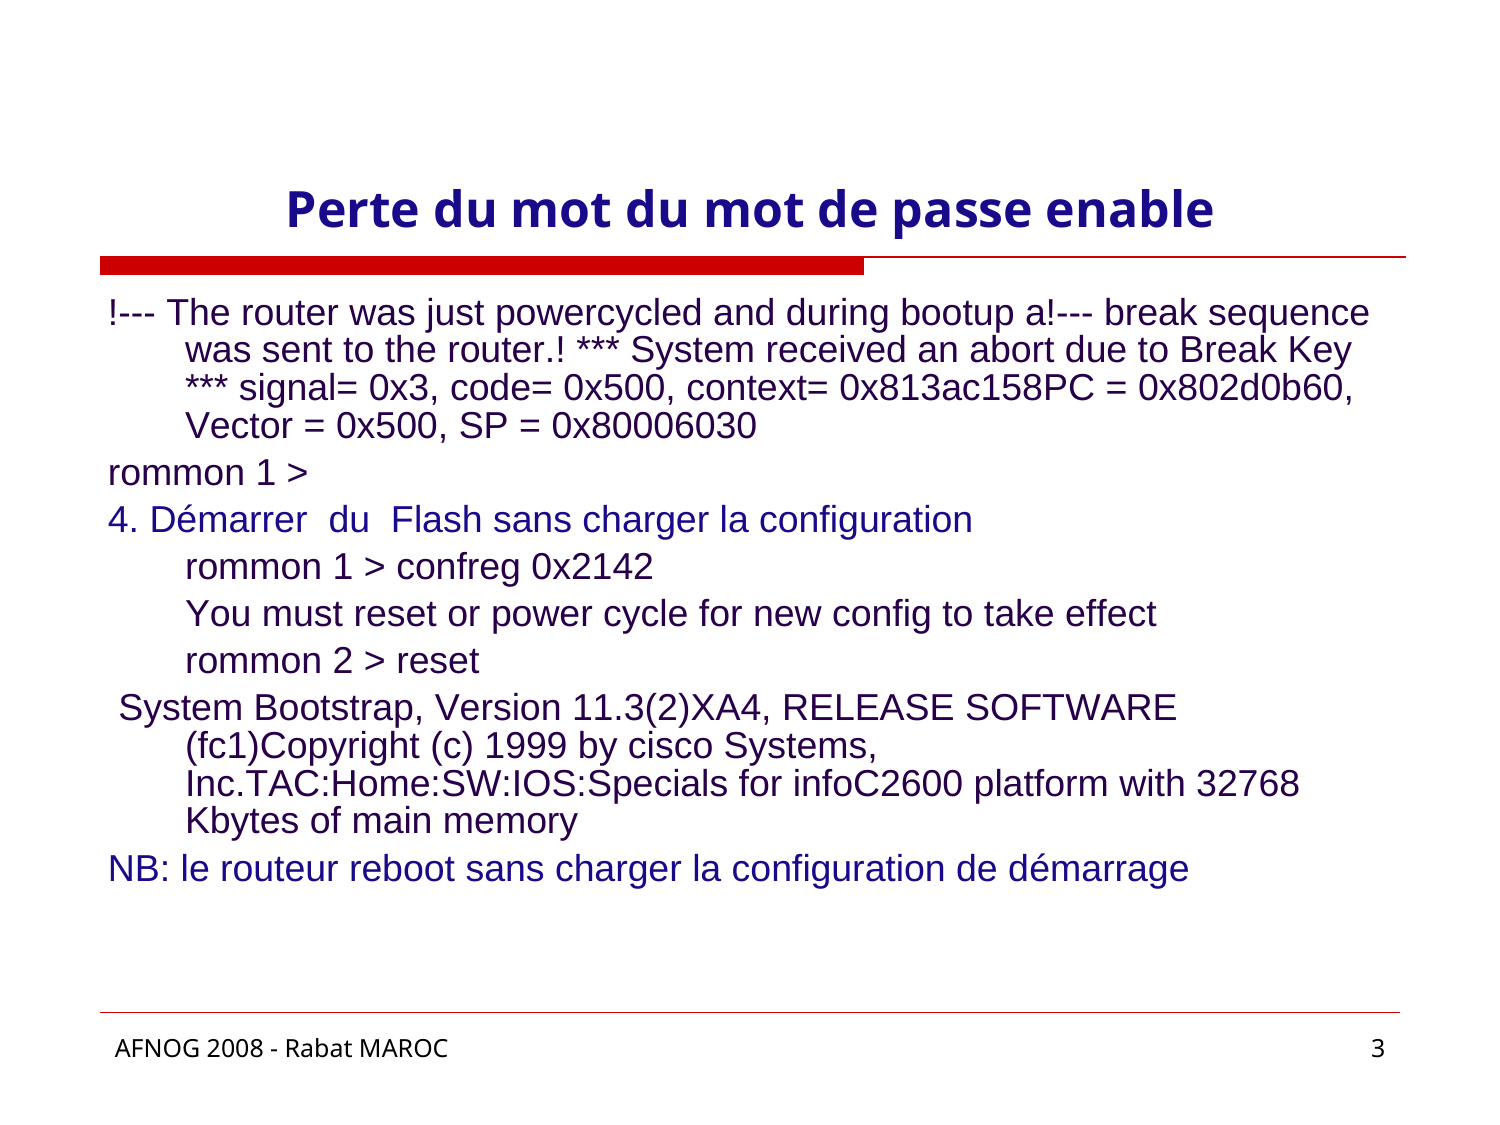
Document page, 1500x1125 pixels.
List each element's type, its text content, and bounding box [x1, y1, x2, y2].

text_box AFNOG 2008 - Rabat MAROC [99, 1024, 516, 1103]
title Perte du mot du mot de passe enable [94, 49, 1407, 250]
list !--- The router was just powercycled and during bootup a!--- break sequence was sent to the router.! *** System received an abort due to Break Key *** signal= 0x3, code= 0x500, context= 0x813ac158PC = 0x802d0b60, Vector = 0x500, SP = 0x80006030 rommon 1 > 4. Démarrer du Flash sans charger la configuration rommon 1 > confreg 0x2142 You must reset or power cycle for new config to take effect rommon 2 > reset System Bootstrap, Version 11.3(2)XA4, RELEASE SOFTWARE (fc1)Copyright (c) 1999 by cisco Systems, Inc.TAC:Home:SW:IOS:Specials for infoC2600 platform with 32768 Kbytes of main memory NB: le routeur reboot sans charger la configuration de démarrage [92, 287, 1406, 988]
text_box <number> [1074, 1024, 1401, 1103]
